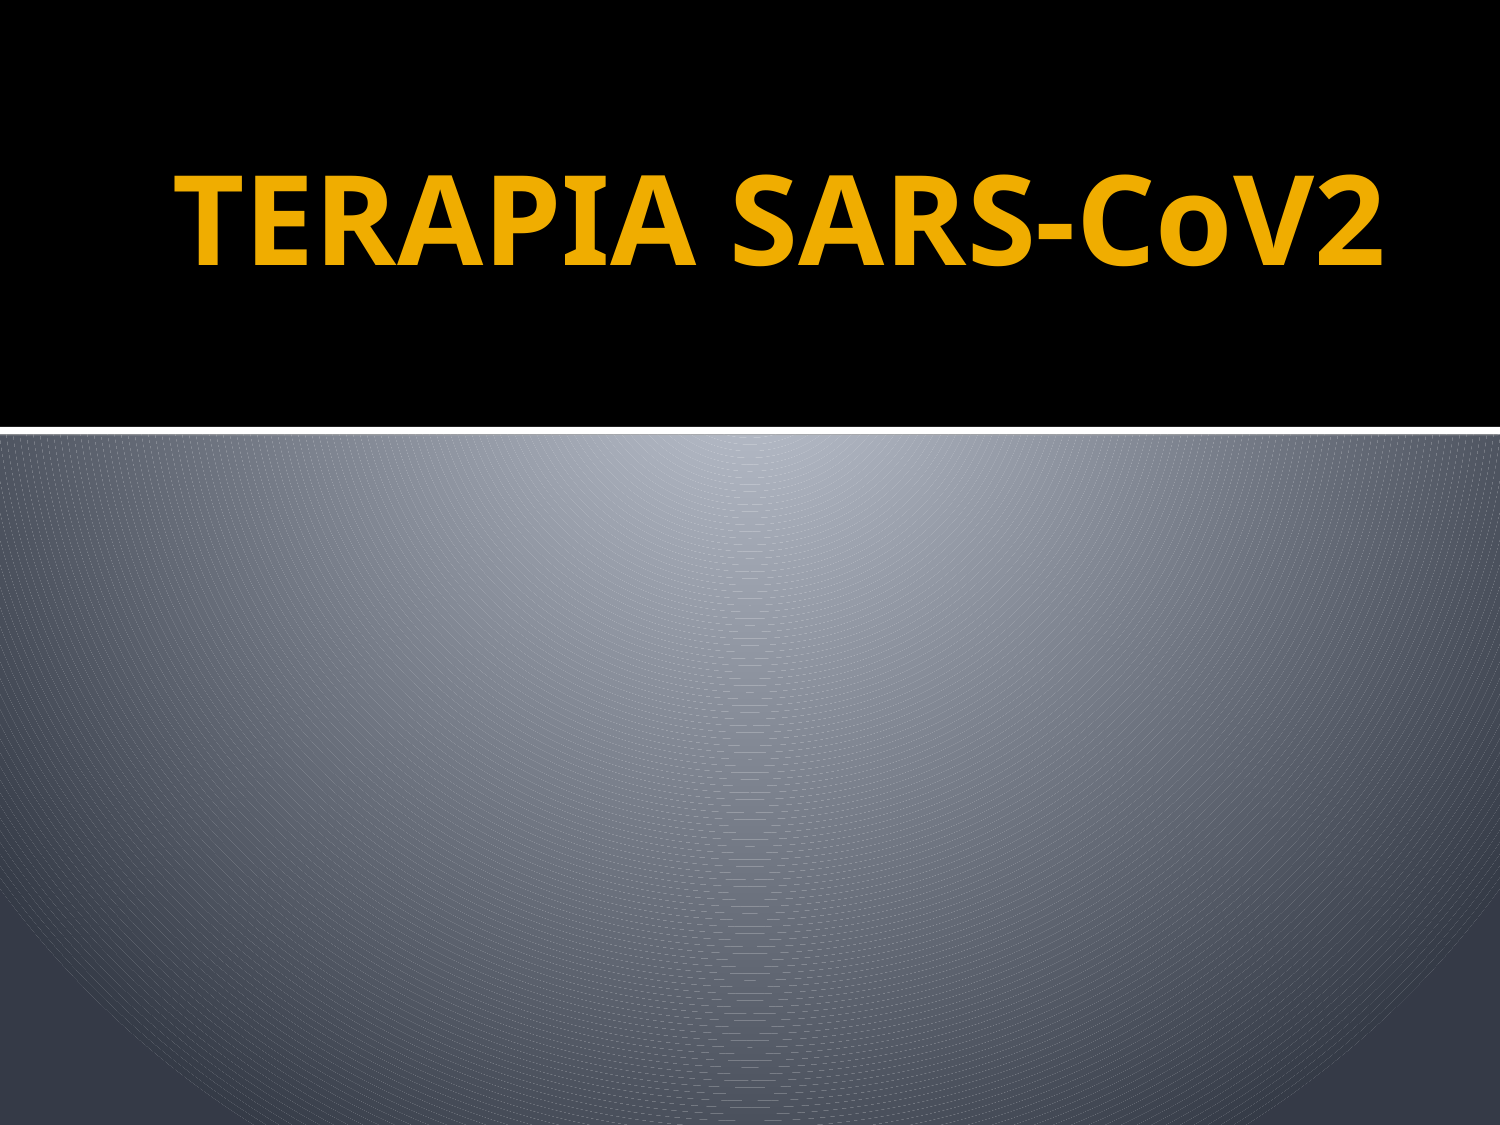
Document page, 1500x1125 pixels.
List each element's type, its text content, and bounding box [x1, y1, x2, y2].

title TERAPIA SARS-CoV2 [121, 19, 1438, 291]
